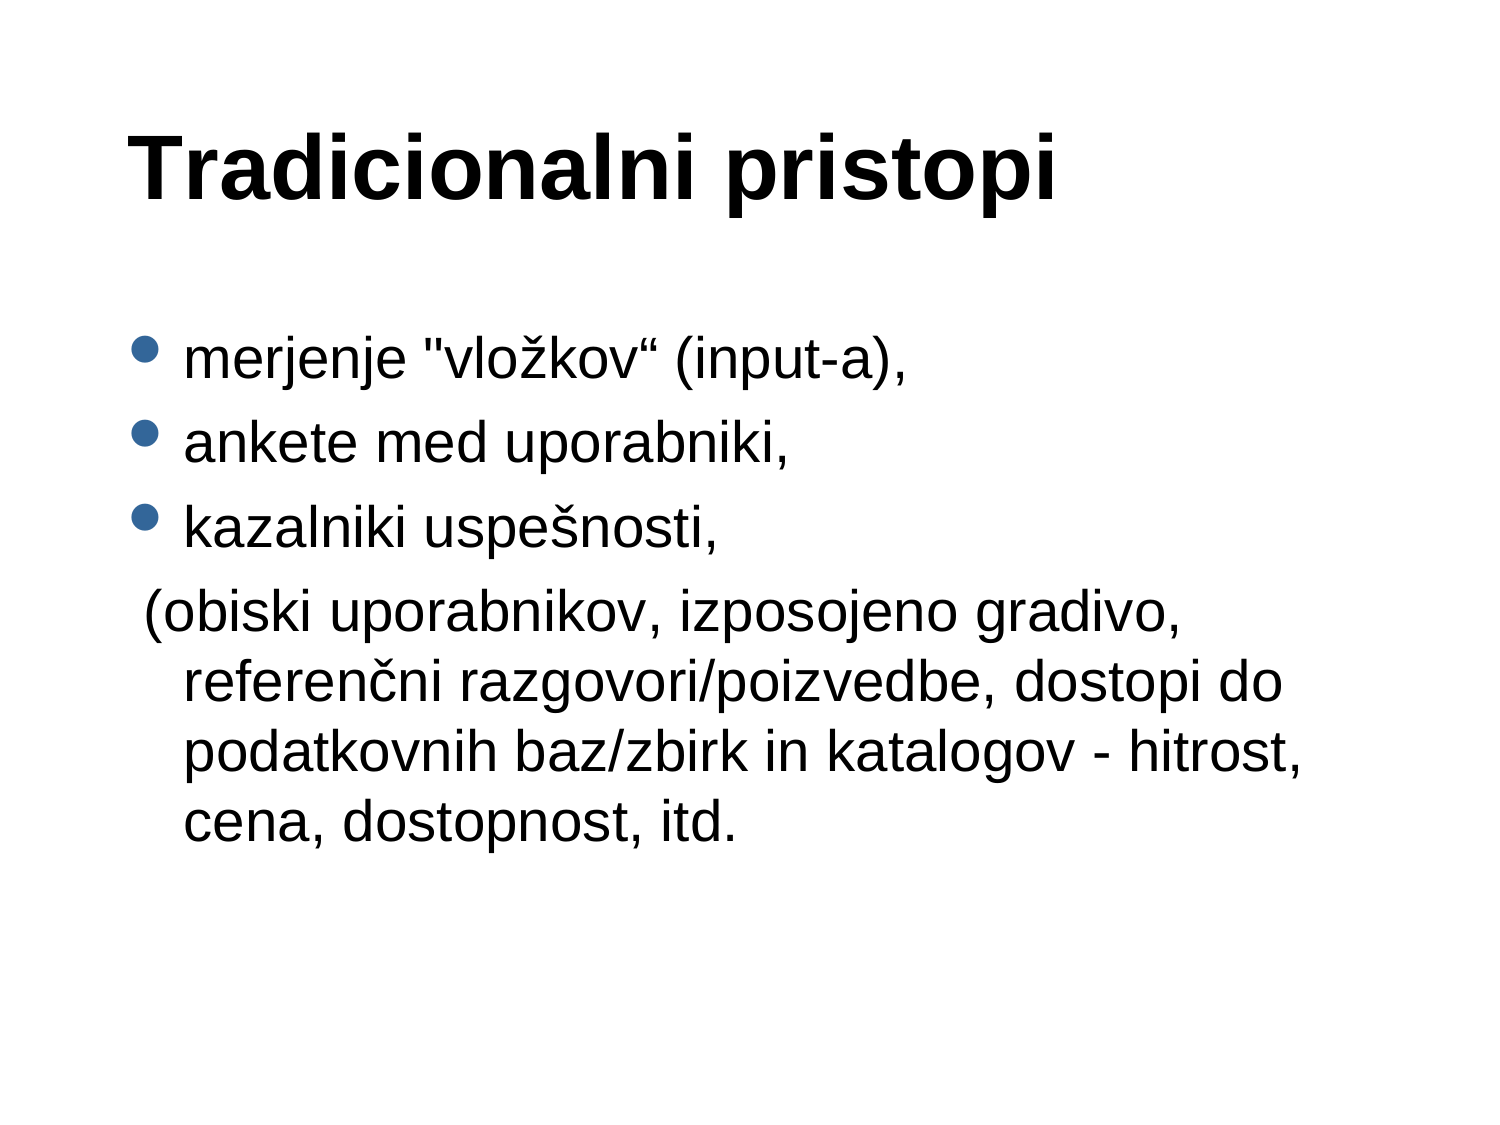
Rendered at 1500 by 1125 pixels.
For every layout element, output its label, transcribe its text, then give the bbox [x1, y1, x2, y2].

title Tradicionalni pristopi [112, 37, 1388, 225]
list merjenje "vložkov“ (input-a), ankete med uporabniki, kazalniki uspešnosti, (obiski uporabnikov, izposojeno gradivo, referenčni razgovori/poizvedbe, dostopi do podatkovnih baz/zbirk in katalogov - hitrost, cena, dostopnost, itd. [112, 312, 1459, 988]
